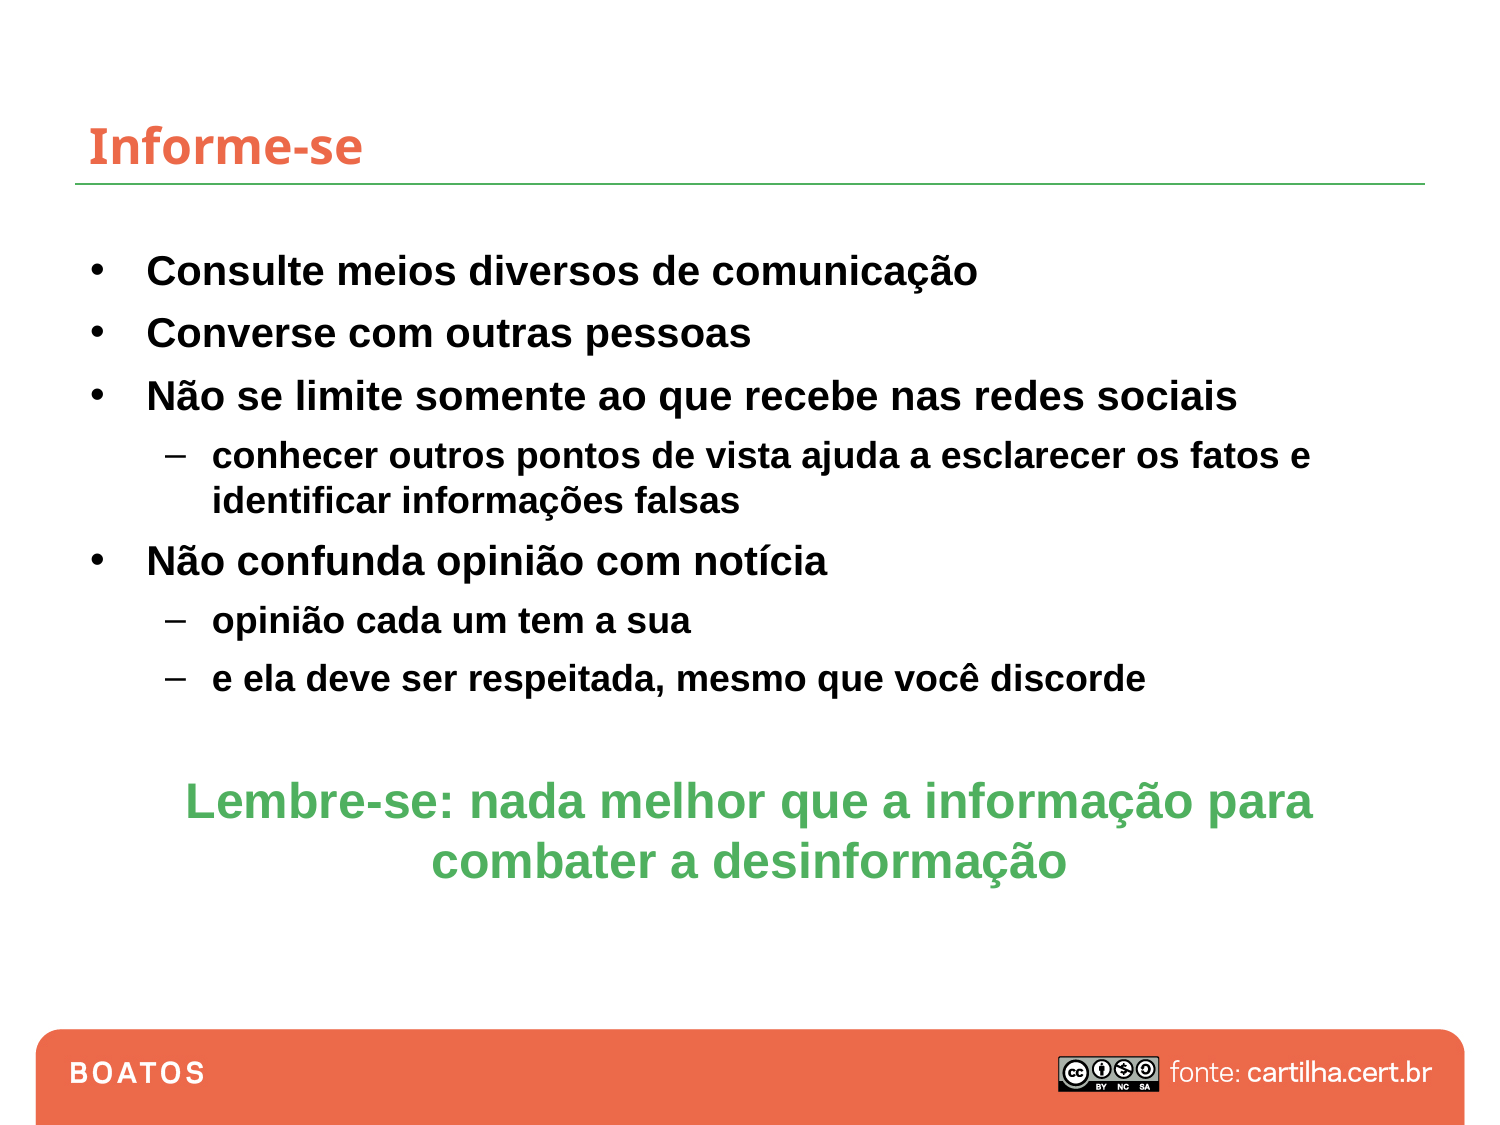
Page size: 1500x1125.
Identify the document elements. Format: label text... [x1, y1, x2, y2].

picture [0, 0, 1500, 1125]
list Consulte meios diversos de comunicação Converse com outras pessoas Não se limite somente ao que recebe nas redes sociais conhecer outros pontos de vista ajuda a esclarecer os fatos e identificar informações falsas Não confunda opinião com notícia opinião cada um tem a sua e ela deve ser respeitada, mesmo que você discorde Lembre-se: nada melhor que a informação para combater a desinformação [75, 236, 1425, 979]
title Informe-se [75, 54, 1425, 182]
